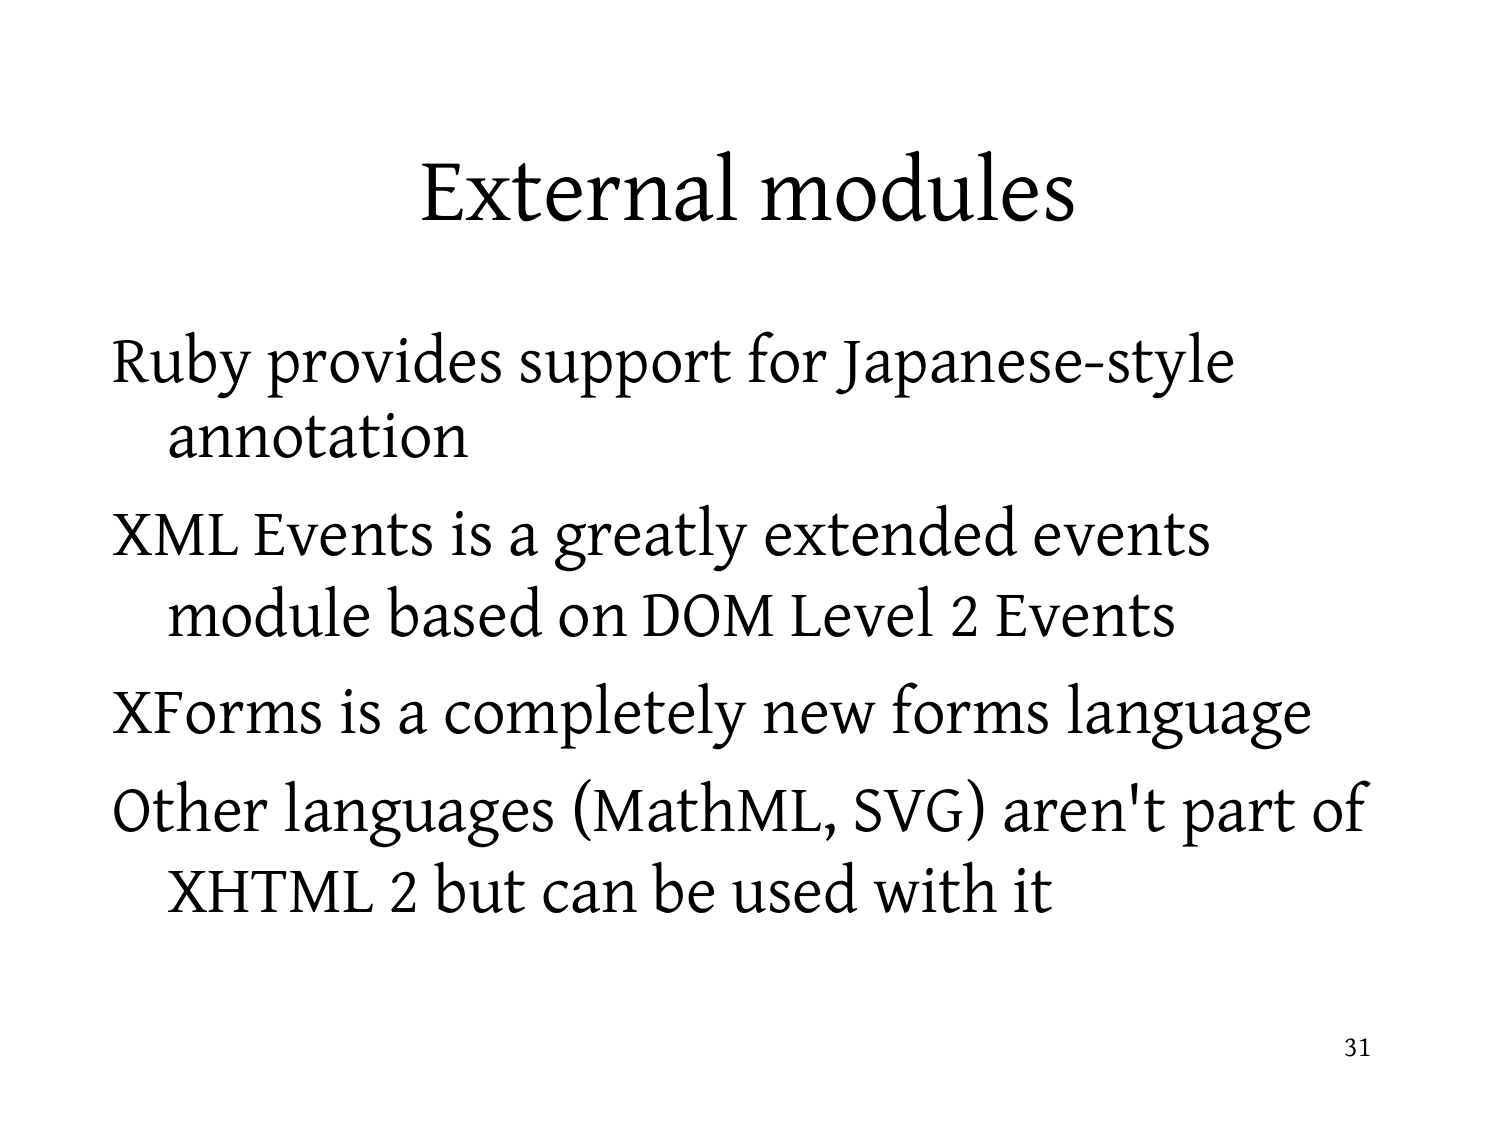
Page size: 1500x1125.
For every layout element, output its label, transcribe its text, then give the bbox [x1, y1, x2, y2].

title External modules [112, 63, 1387, 324]
list Ruby provides support for Japanese-style annotation XML Events is a greatly extended events module based on DOM Level 2 Events XForms is a completely new forms language Other languages (MathML, SVG) aren't part of XHTML 2 but can be used with it [112, 324, 1387, 1000]
